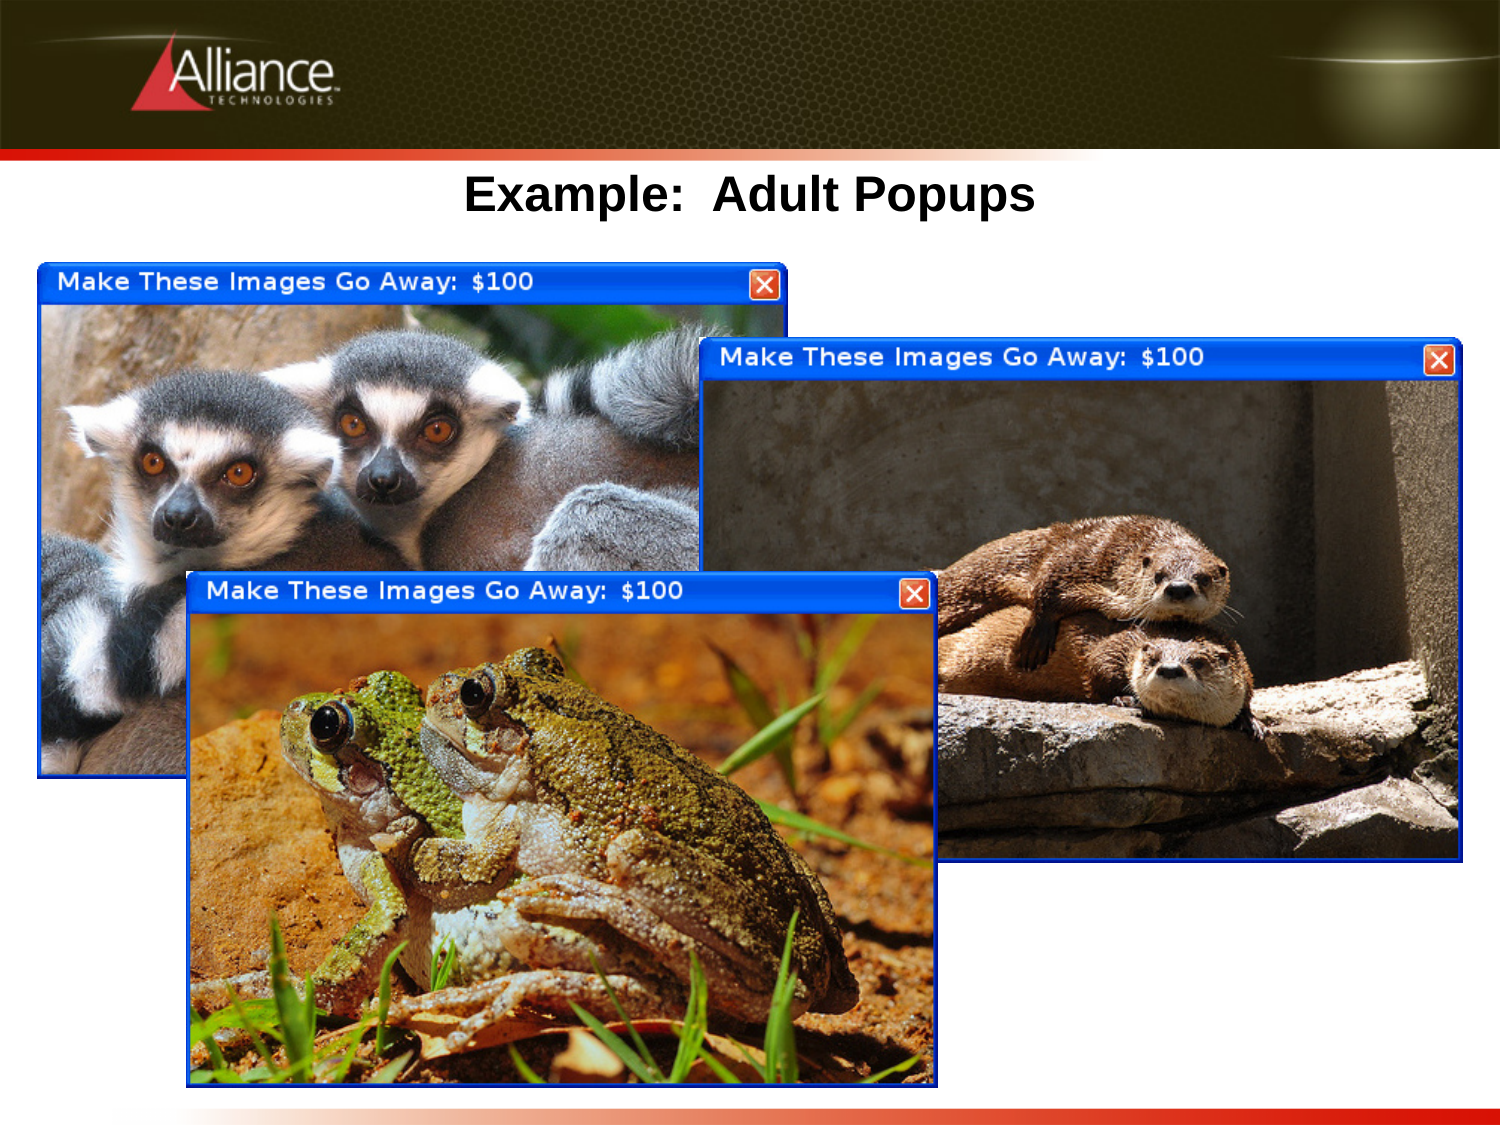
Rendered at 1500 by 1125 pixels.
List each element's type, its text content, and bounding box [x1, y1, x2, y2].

picture [114, 1109, 1500, 1125]
picture [0, 0, 1500, 161]
picture [37, 262, 1463, 1088]
text_box Example: Adult Popups [0, 163, 1500, 225]
